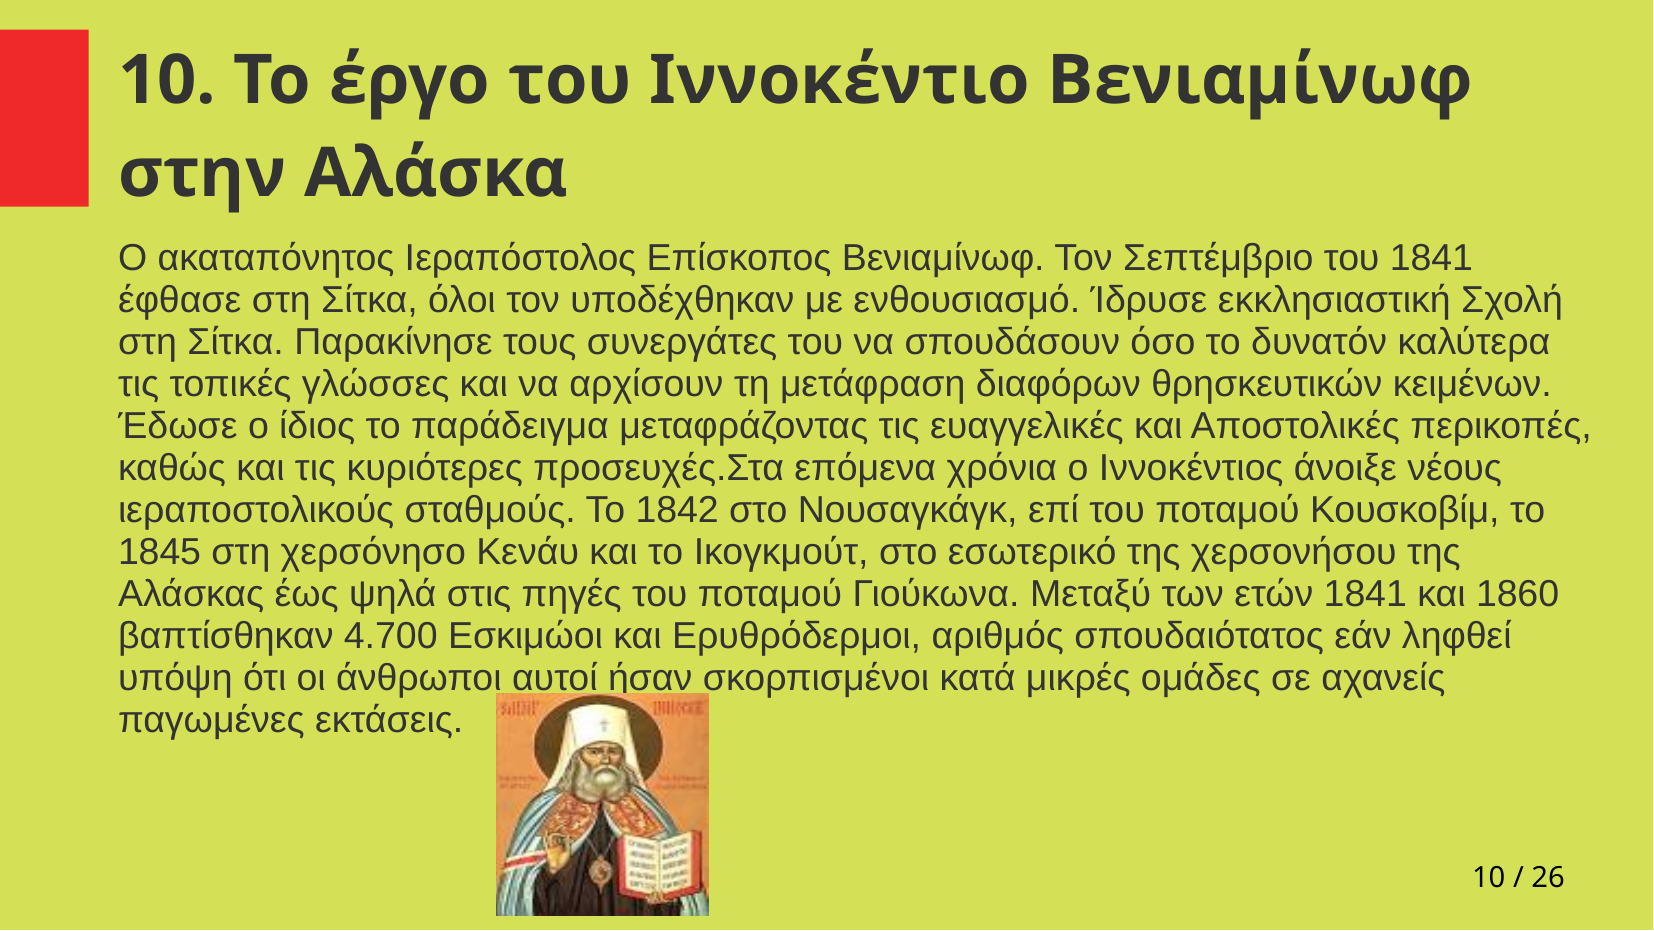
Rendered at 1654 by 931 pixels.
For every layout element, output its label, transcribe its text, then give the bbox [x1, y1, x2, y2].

title 10. Το έργο του Ιννοκέντιο Βενιαμίνωφ στην Αλάσκα [118, 26, 1595, 221]
picture [496, 693, 709, 916]
list Ο ακαταπόνητος Ιεραπόστολος Επίσκοπος Βενιαμίνωφ. Τον Σεπτέμβριο του 1841 έφθασε στη Σίτκα, όλοι τον υποδέχθηκαν με ενθουσιασμό. Ίδρυσε εκκλησιαστική Σχολή στη Σίτκα. Παρακίνησε τους συνεργάτες του να σπουδάσουν όσο το δυνατόν καλύτερα τις τοπικές γλώσσες και να αρχίσουν τη μετάφραση διαφόρων θρησκευτικών κειμένων. Έδωσε ο ίδιος το παράδειγμα μεταφράζοντας τις ευαγγελικές και Αποστολικές περικοπές, καθώς και τις κυριότερες προσευχές.Στα επόμενα χρόνια ο Ιννοκέντιος άνοιξε νέους ιεραποστολικούς σταθμούς. Το 1842 στο Νουσαγκάγκ, επί του ποταμού Κουσκοβίμ, το 1845 στη χερσόνησο Κενάυ και το Ικογκμούτ, στο εσωτερικό της χερσονήσου της Αλάσκας έως ψηλά στις πηγές του ποταμού Γιούκωνα. Μεταξύ των ετών 1841 και 1860 βαπτίσθηκαν 4.700 Εσκιμώοι και Ερυθρόδερμοι, αριθμός σπουδαιότατος εάν ληφθεί υπόψη ότι οι άνθρωποι αυτοί ήσαν σκορπισμένοι κατά μικρές ομάδες σε αχανείς παγωμένες εκτάσεις. [118, 236, 1595, 798]
